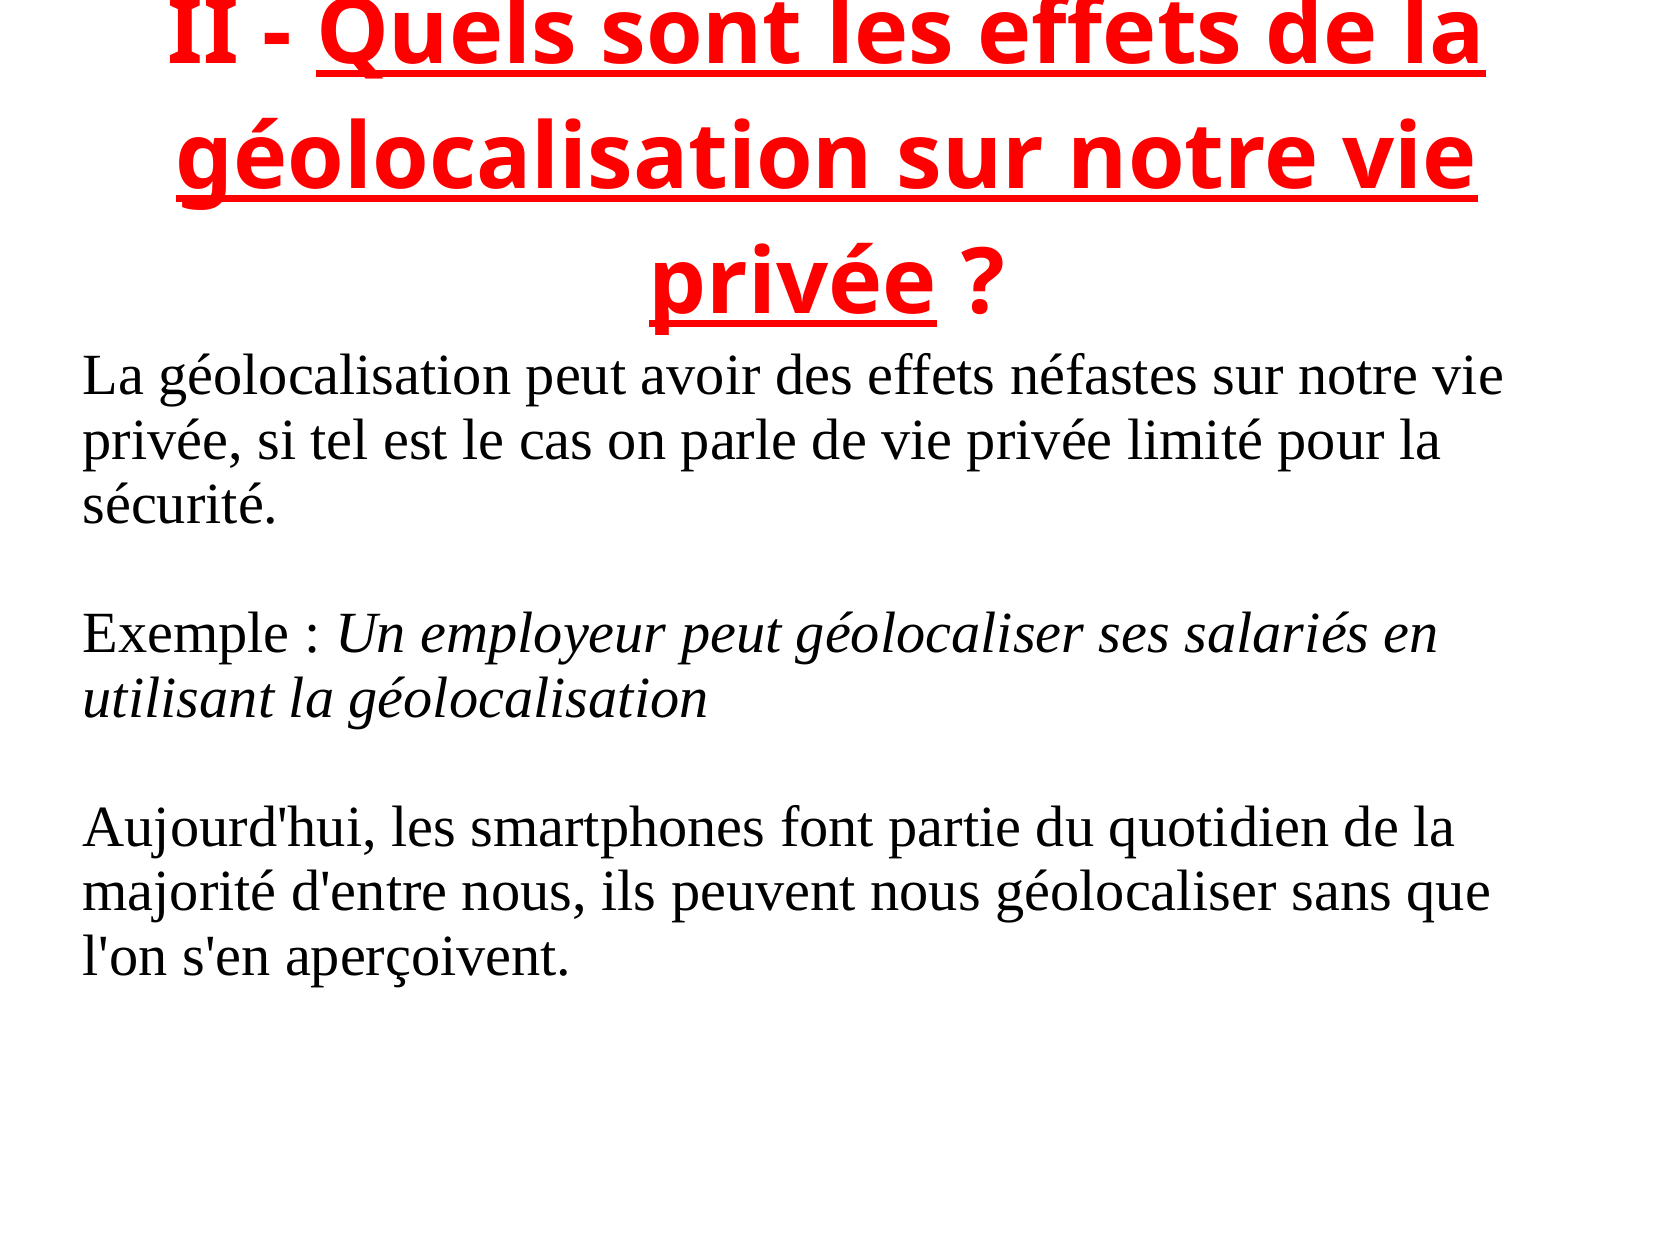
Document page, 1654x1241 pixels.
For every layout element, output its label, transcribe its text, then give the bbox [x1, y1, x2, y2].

title II - Quels sont les effets de la géolocalisation sur notre vie privée ? [0, 42, 1654, 264]
subtitle La géolocalisation peut avoir des effets néfastes sur notre vie privée, si tel est le cas on parle de vie privée limité pour la sécurité. Exemple : Un employeur peut géolocaliser ses salariés en utilisant la géolocalisation Aujourd'hui, les smartphones font partie du quotidien de la majorité d'entre nous, ils peuvent nous géolocaliser sans que l'on s'en aperçoivent. [82, 342, 1571, 1109]
